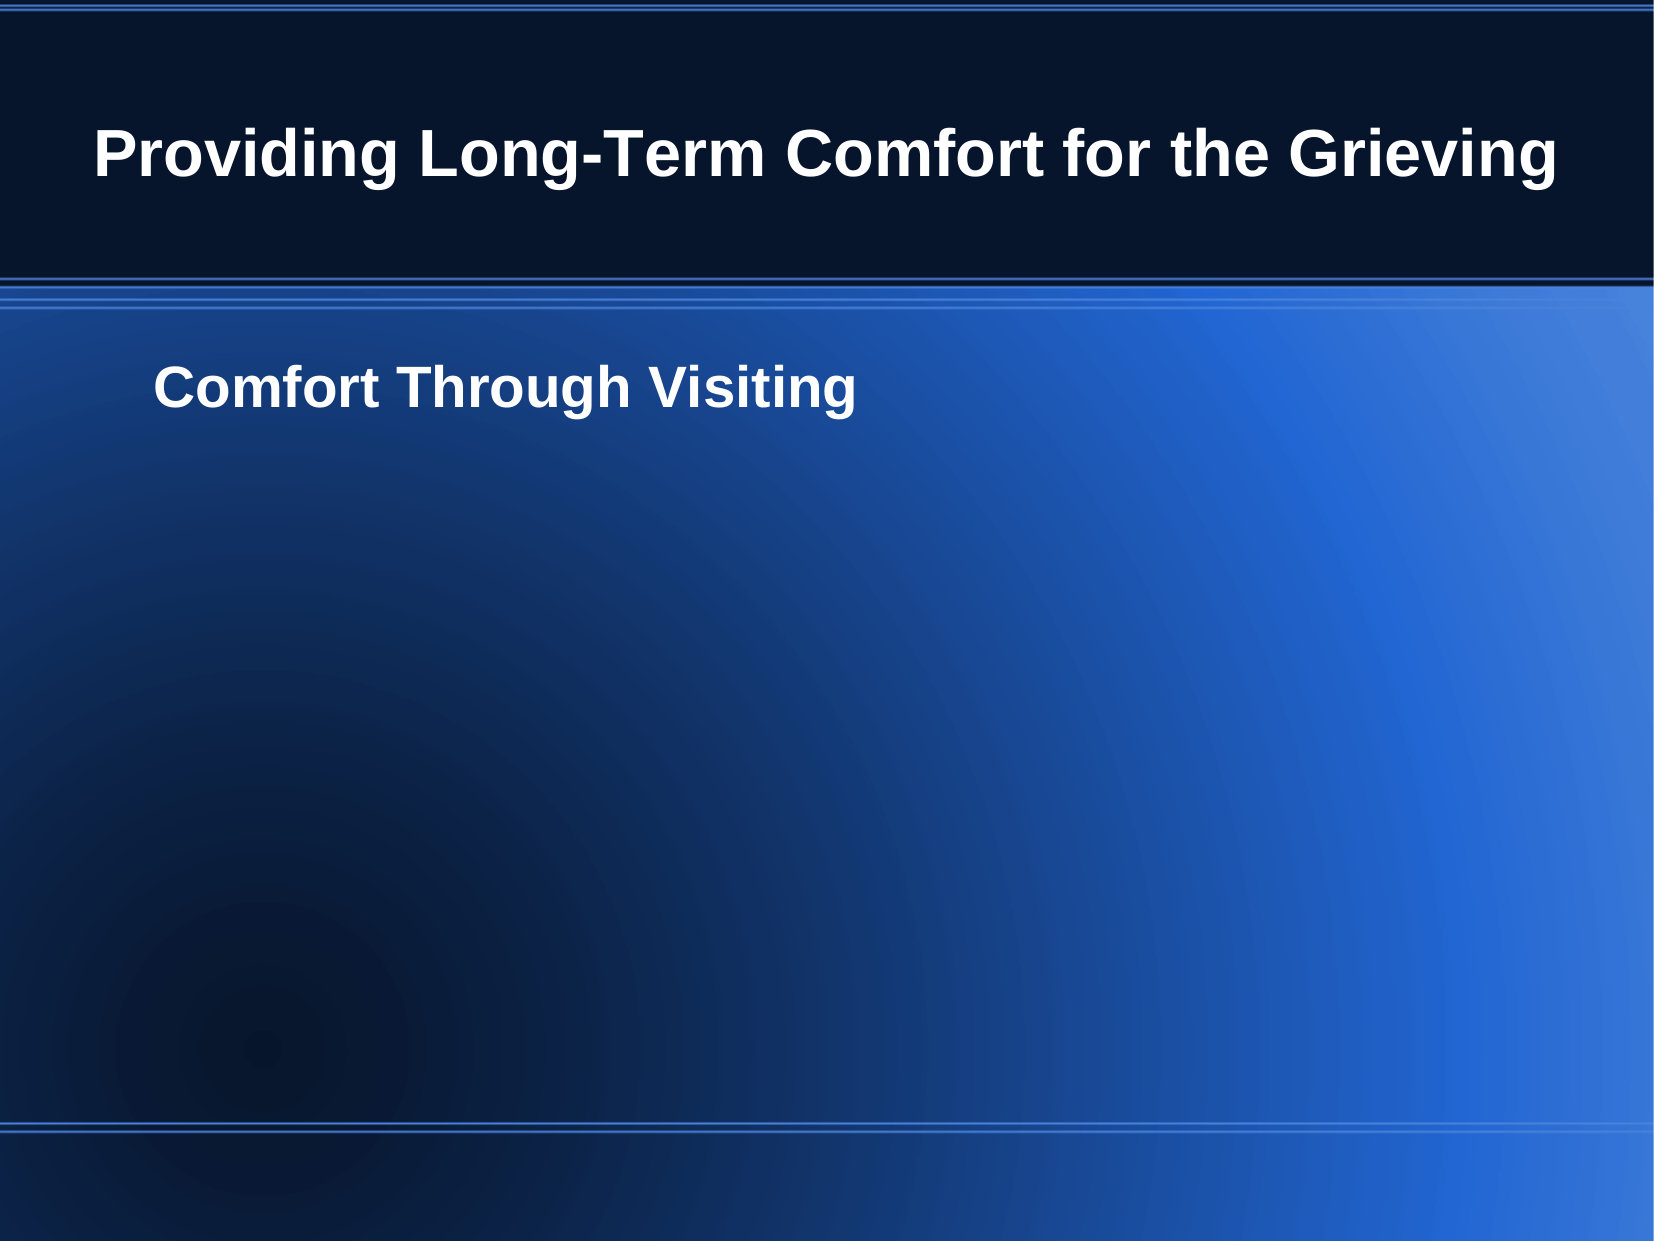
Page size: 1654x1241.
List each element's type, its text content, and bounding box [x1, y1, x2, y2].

title Providing Long-Term Comfort for the Grieving [82, 49, 1571, 257]
list Comfort Through Visiting [82, 355, 1571, 1058]
picture [0, 0, 1654, 1241]
